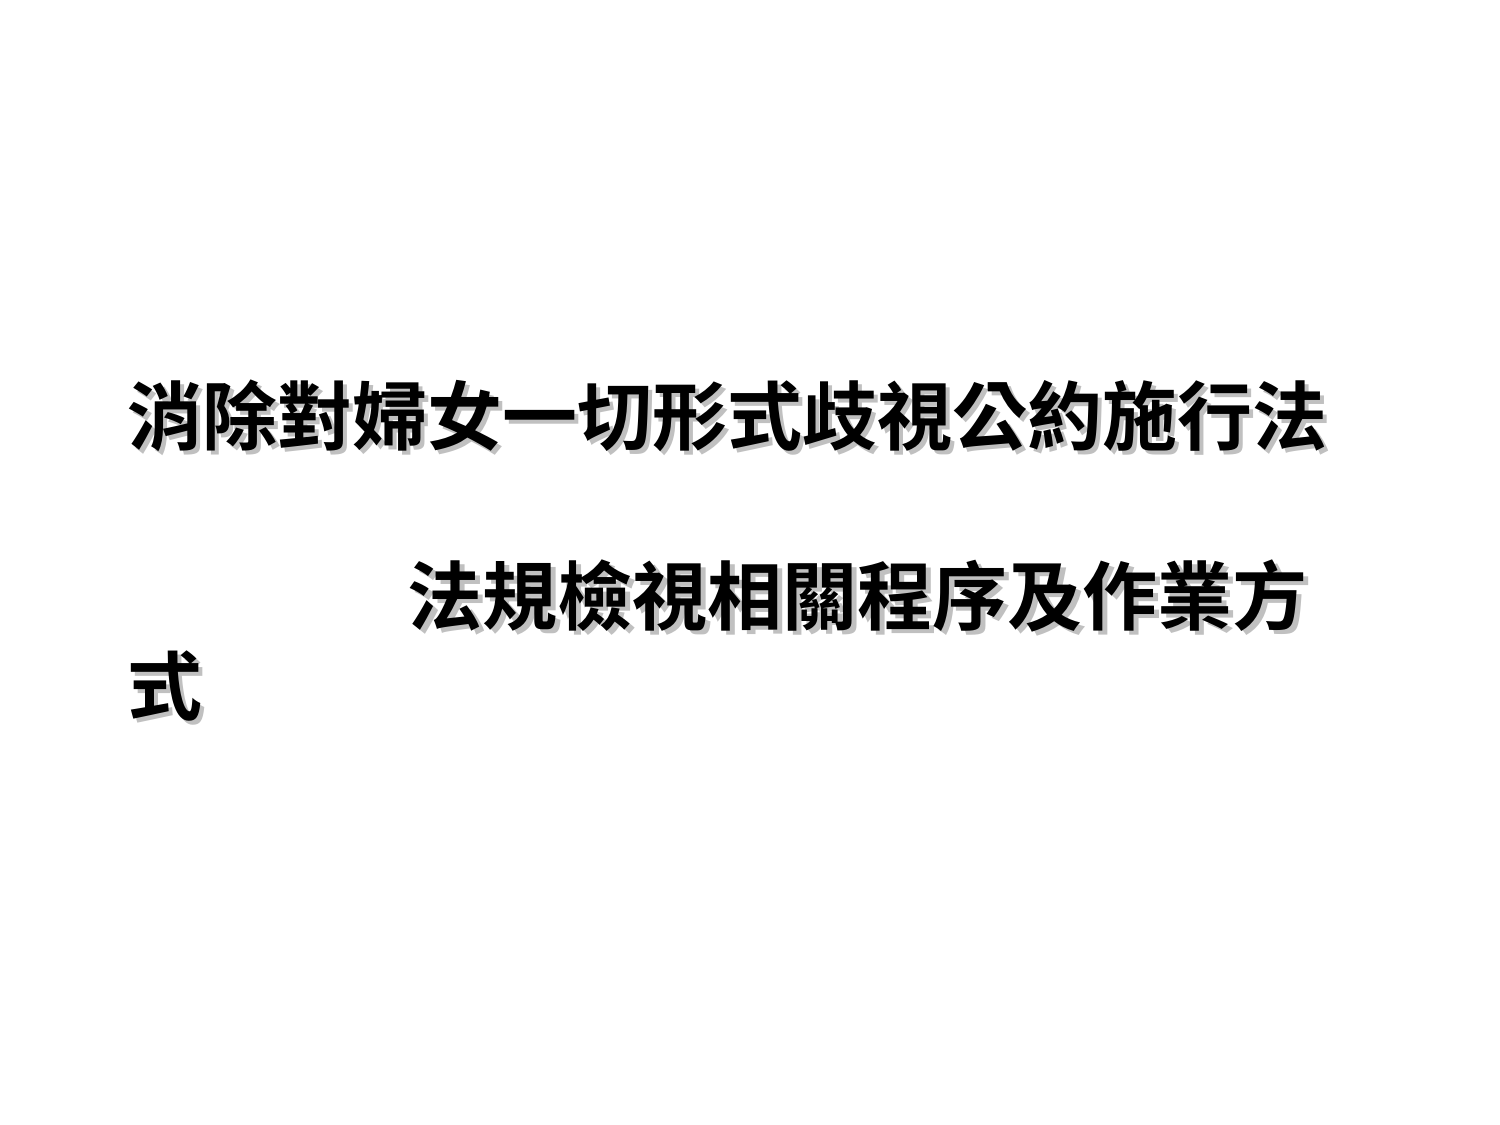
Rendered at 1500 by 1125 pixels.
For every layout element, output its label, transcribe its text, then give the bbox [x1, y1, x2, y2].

text_box [581, 601, 590, 622]
text_box [581, 584, 591, 595]
text_box [523, 619, 543, 633]
text_box [509, 584, 517, 593]
text_box [614, 626, 628, 633]
text_box [659, 627, 666, 633]
text_box [672, 619, 691, 633]
text_box [509, 601, 522, 615]
text_box [598, 607, 611, 620]
text_box [478, 558, 715, 633]
text_box 消除對婦女一切形式歧視公約施行法 法規檢視相關程序及作業方式 [112, 361, 1353, 558]
text_box [619, 581, 650, 633]
text_box [659, 605, 672, 623]
text_box [496, 615, 516, 633]
text_box [591, 624, 609, 633]
text_box [660, 585, 667, 602]
